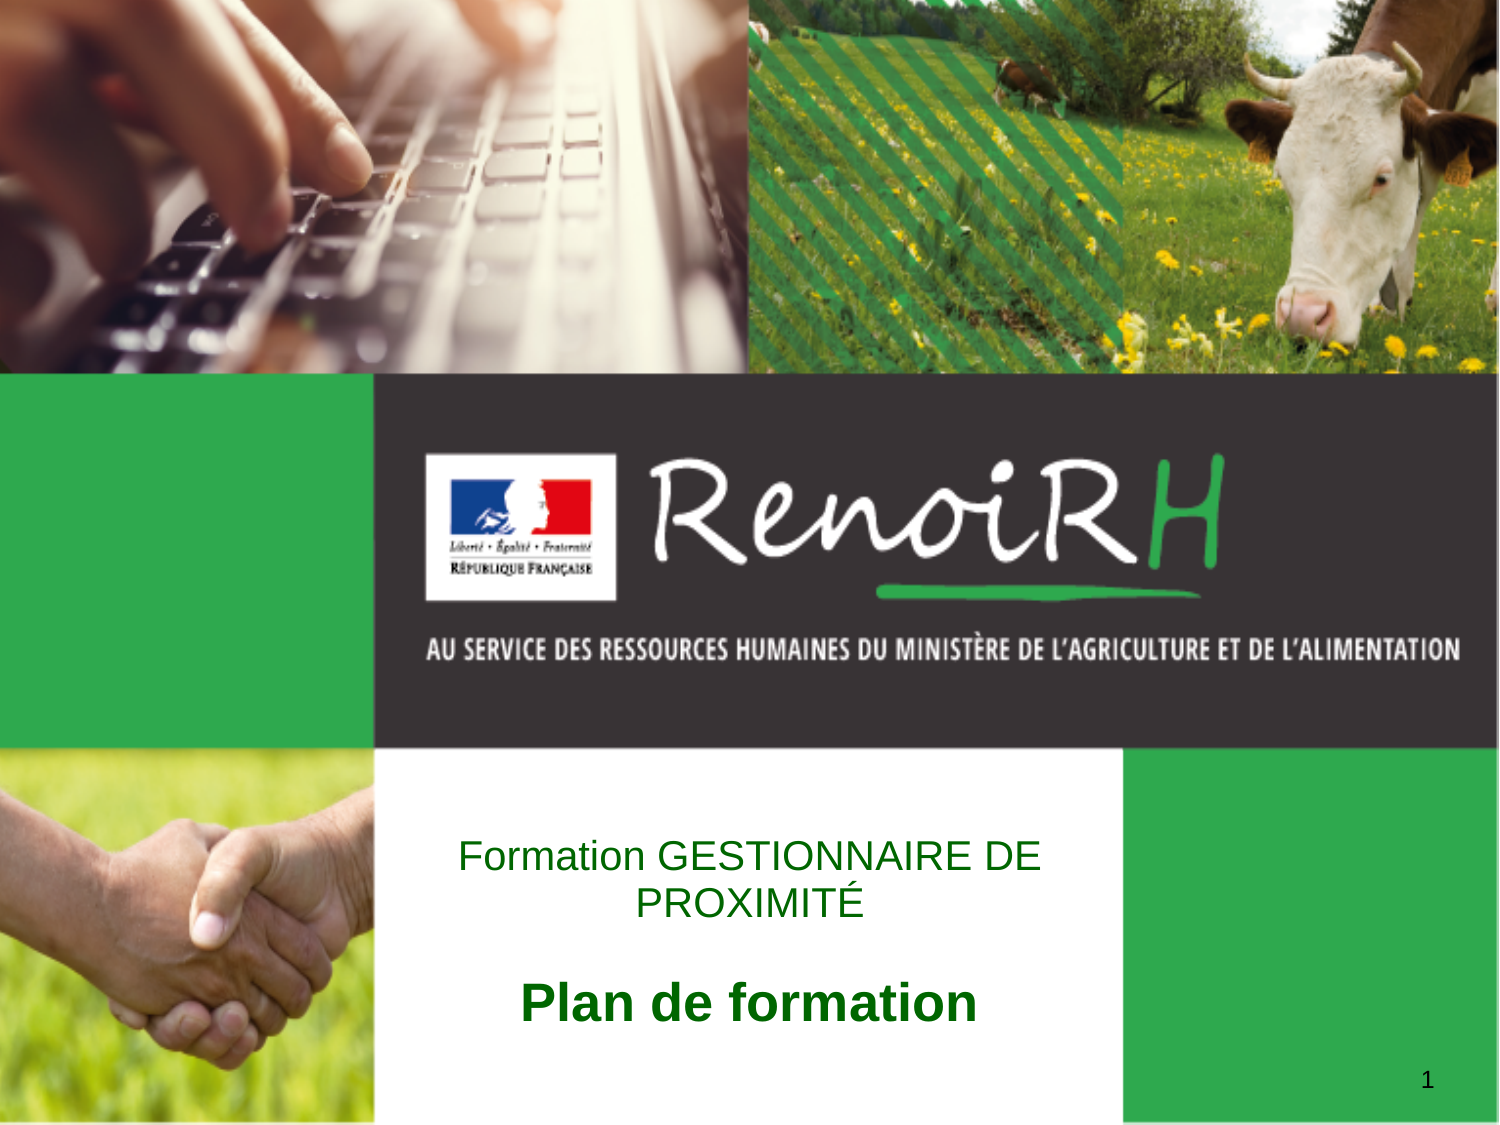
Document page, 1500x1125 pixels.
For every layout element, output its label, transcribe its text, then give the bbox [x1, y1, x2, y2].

text_box Formation GESTIONNAIRE DE PROXIMITÉ Plan de formation [377, 755, 1123, 1110]
text_box <numéro> [1370, 1065, 1486, 1094]
picture [0, 0, 1499, 1125]
